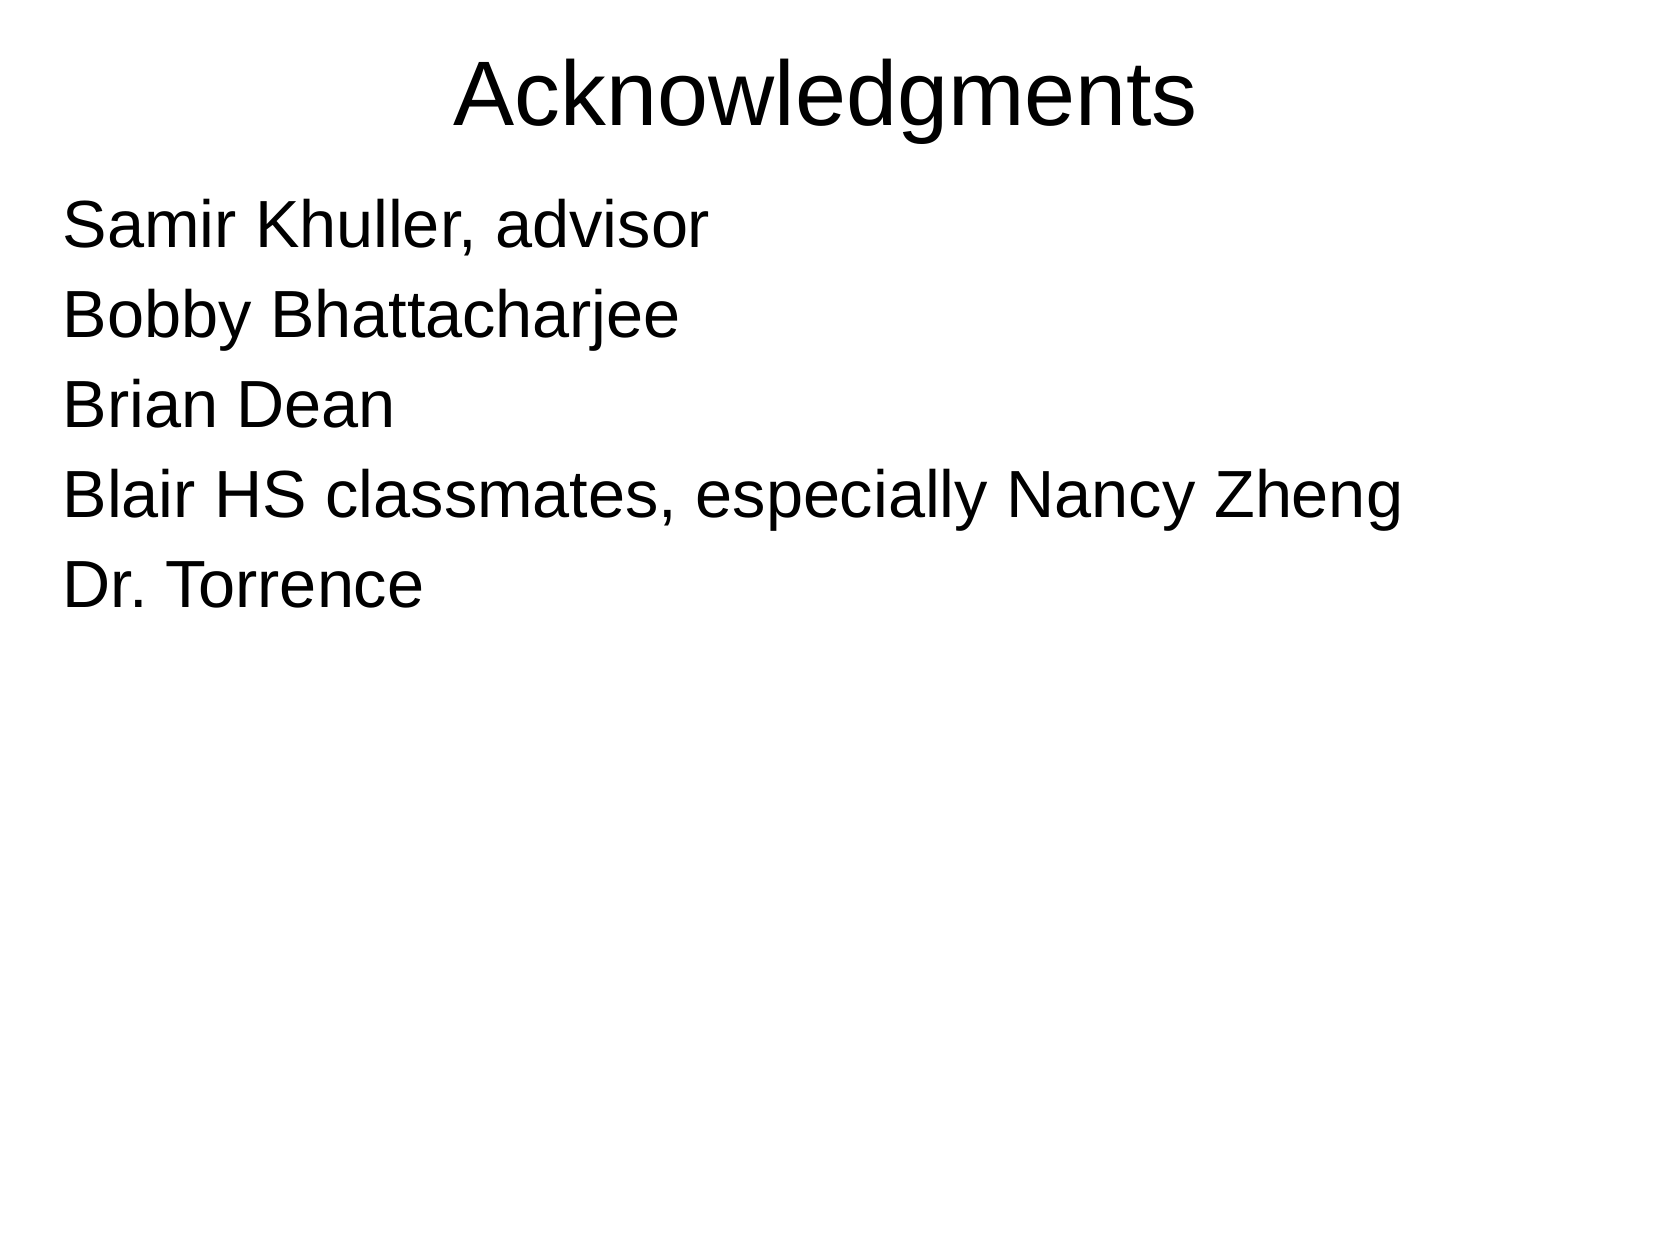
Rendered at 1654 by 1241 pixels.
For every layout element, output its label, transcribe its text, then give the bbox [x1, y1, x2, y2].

list Samir Khuller, advisor Bobby Bhattacharjee Brian Dean Blair HS classmates, especially Nancy Zheng Dr. Torrence [45, 187, 1609, 1226]
title Acknowledgments [0, 7, 1654, 181]
